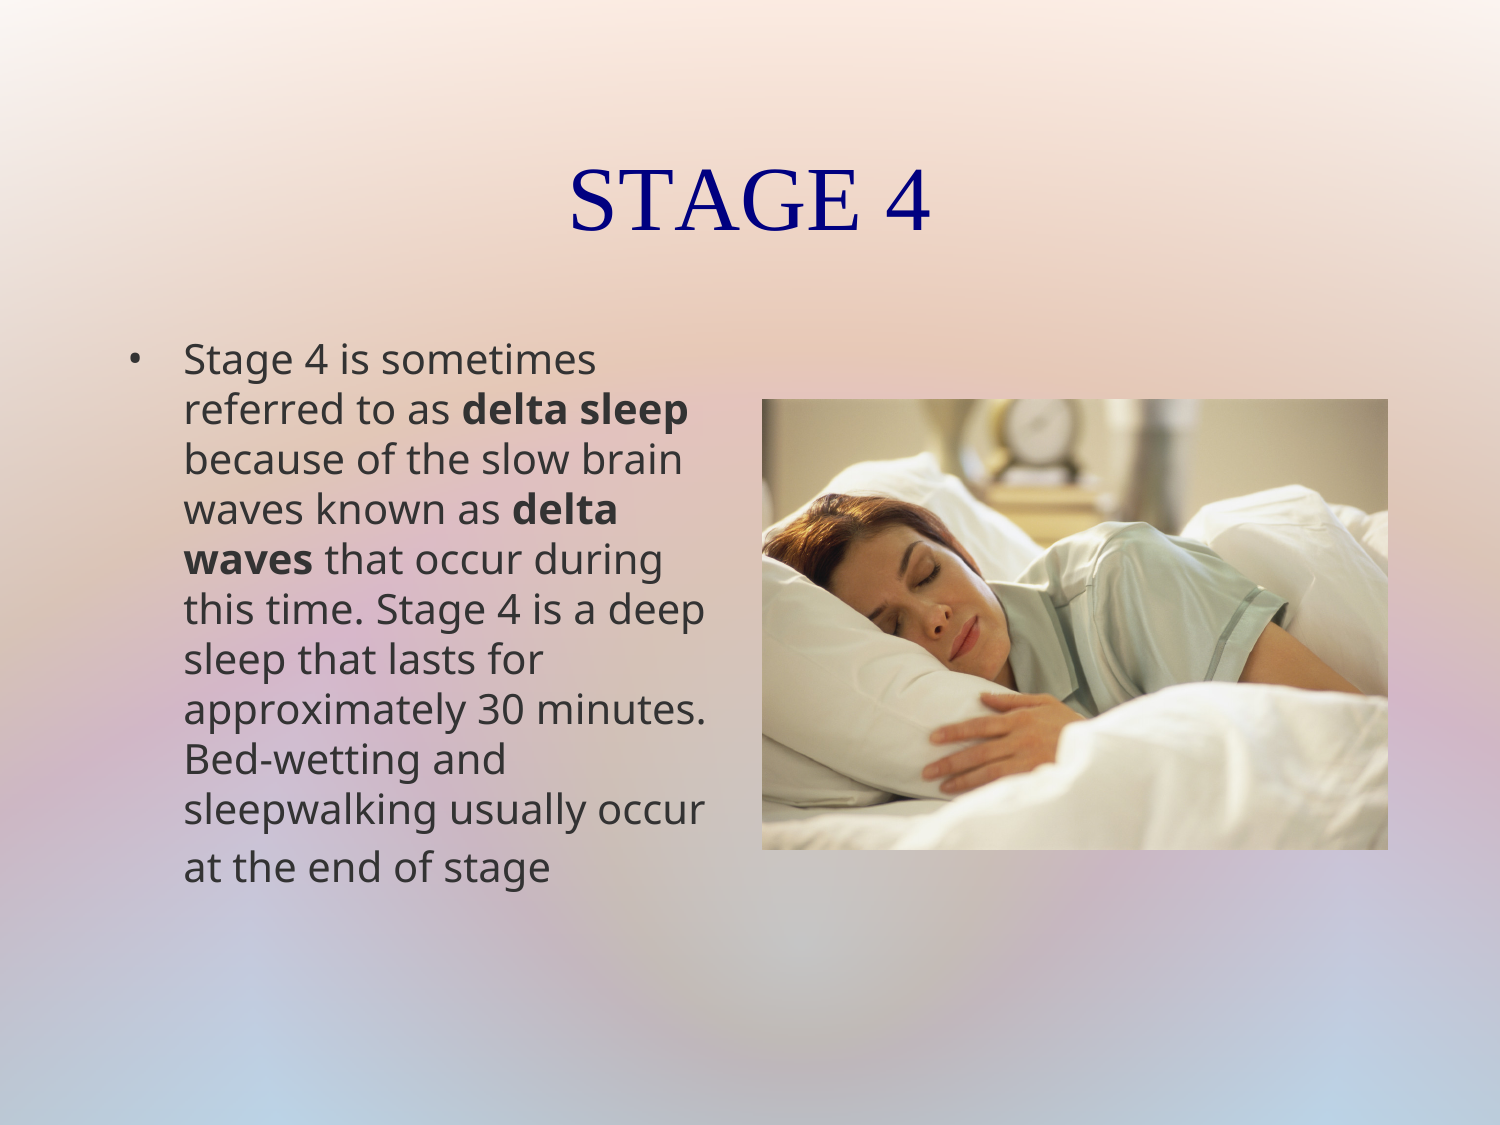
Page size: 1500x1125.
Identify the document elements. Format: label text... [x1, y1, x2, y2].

picture [0, 0, 1500, 1125]
title STAGE 4 [112, 99, 1388, 288]
list Stage 4 is sometimes referred to as delta sleep because of the slow brain waves known as delta waves that occur during this time. Stage 4 is a deep sleep that lasts for approximately 30 minutes. Bed-wetting and sleepwalking usually occur at the end of stage [112, 324, 738, 1001]
